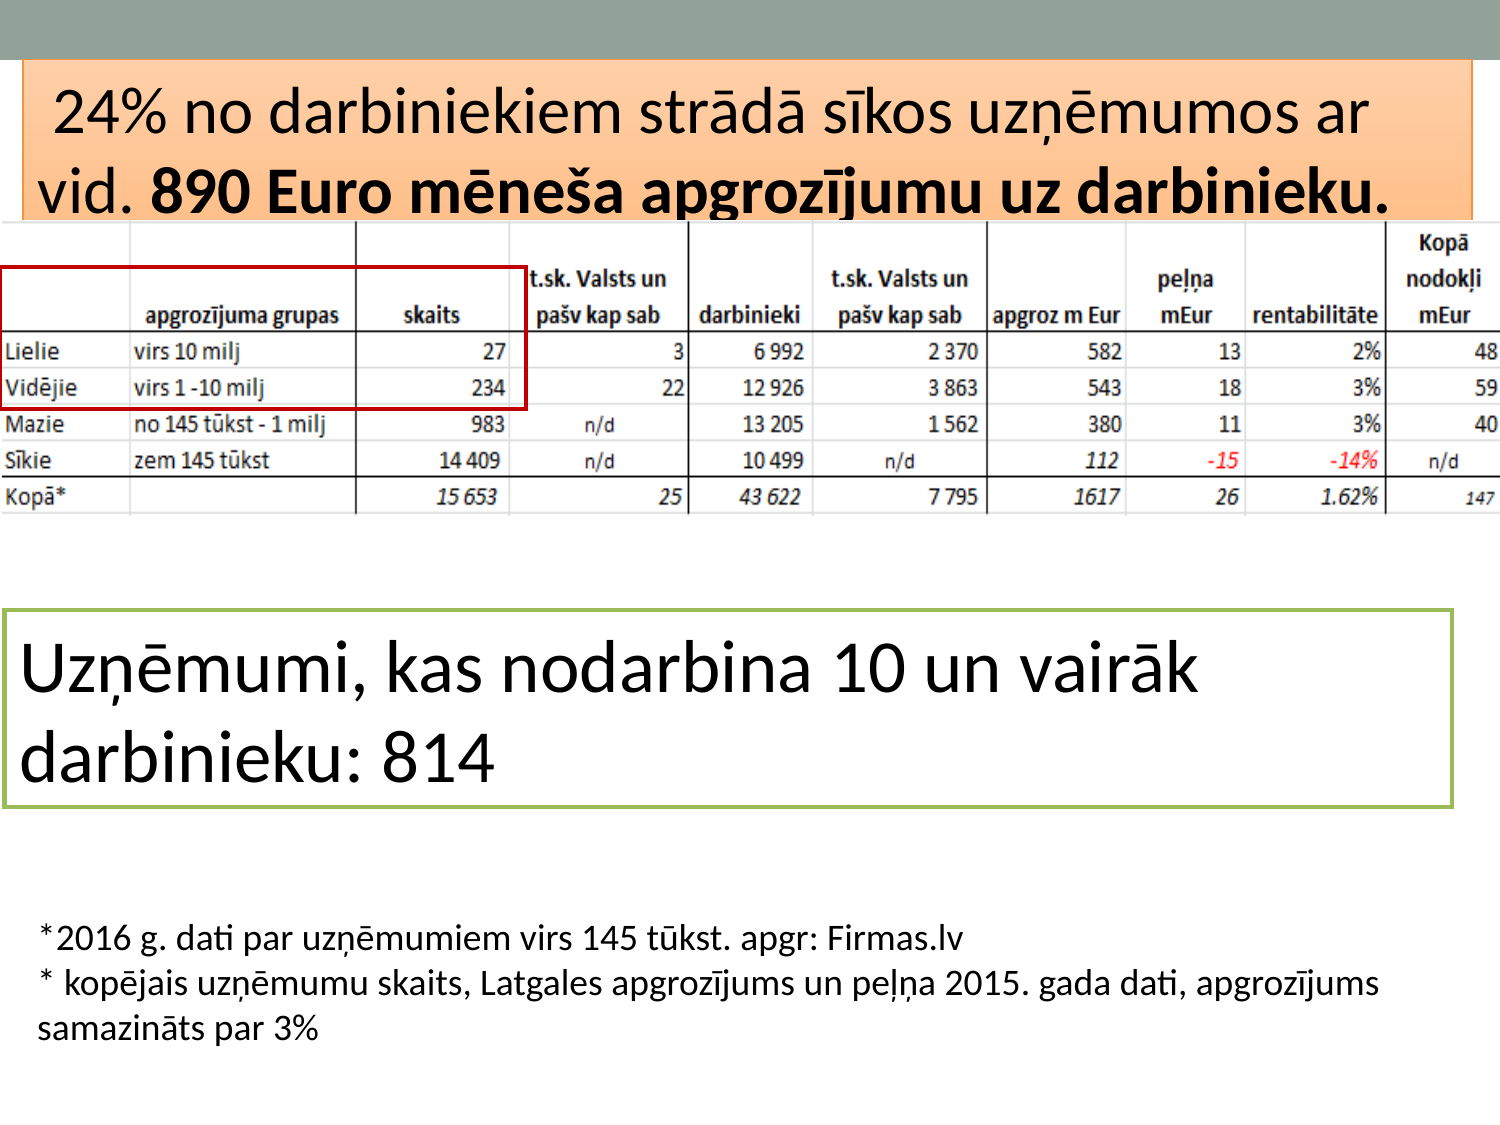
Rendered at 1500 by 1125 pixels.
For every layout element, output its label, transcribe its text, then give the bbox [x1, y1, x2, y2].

text_box 24% no darbiniekiem strādā sīkos uzņēmumos ar vid. 890 Euro mēneša apgrozījumu uz darbinieku. [22, 59, 1473, 220]
picture [2, 220, 1500, 516]
text_box Uzņēmumi, kas nodarbina 10 un vairāk darbinieku: 814 [4, 609, 1453, 807]
text_box *2016 g. dati par uzņēmumiem virs 145 tūkst. apgr: Firmas.lv * kopējais uzņēmumu skaits, Latgales apgrozījums un peļņa 2015. gada dati, apgrozījums samazināts par 3% [22, 905, 1500, 1102]
picture [2, 269, 524, 407]
